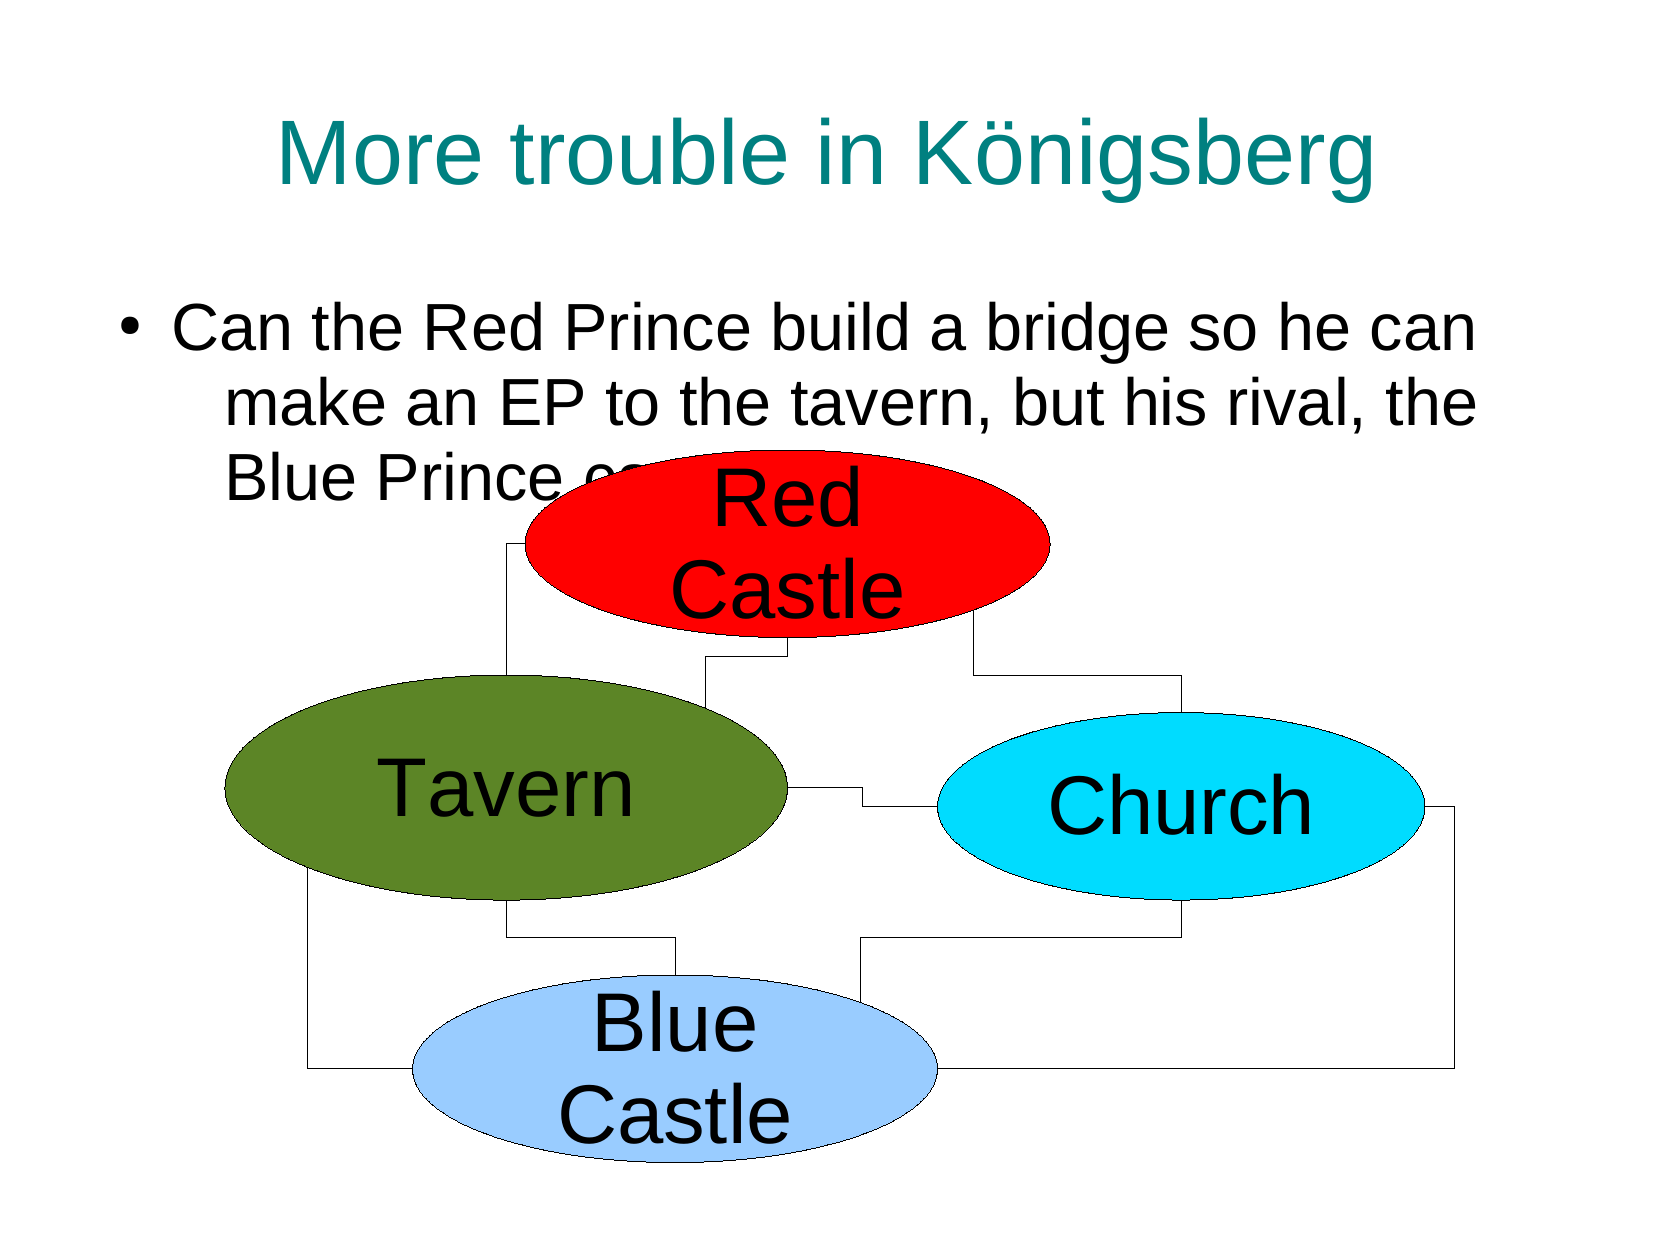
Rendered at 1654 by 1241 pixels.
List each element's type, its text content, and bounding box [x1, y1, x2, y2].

text_box Church [937, 712, 1425, 901]
text_box Red Castle [525, 450, 1051, 638]
text_box Blue Castle [412, 975, 938, 1163]
text_box Tavern [224, 675, 788, 901]
title More trouble in Königsberg [82, 49, 1571, 257]
list Can the Red Prince build a bridge so he can make an EP to the tavern, but his rival, the Blue Prince cannot? [82, 290, 1571, 488]
